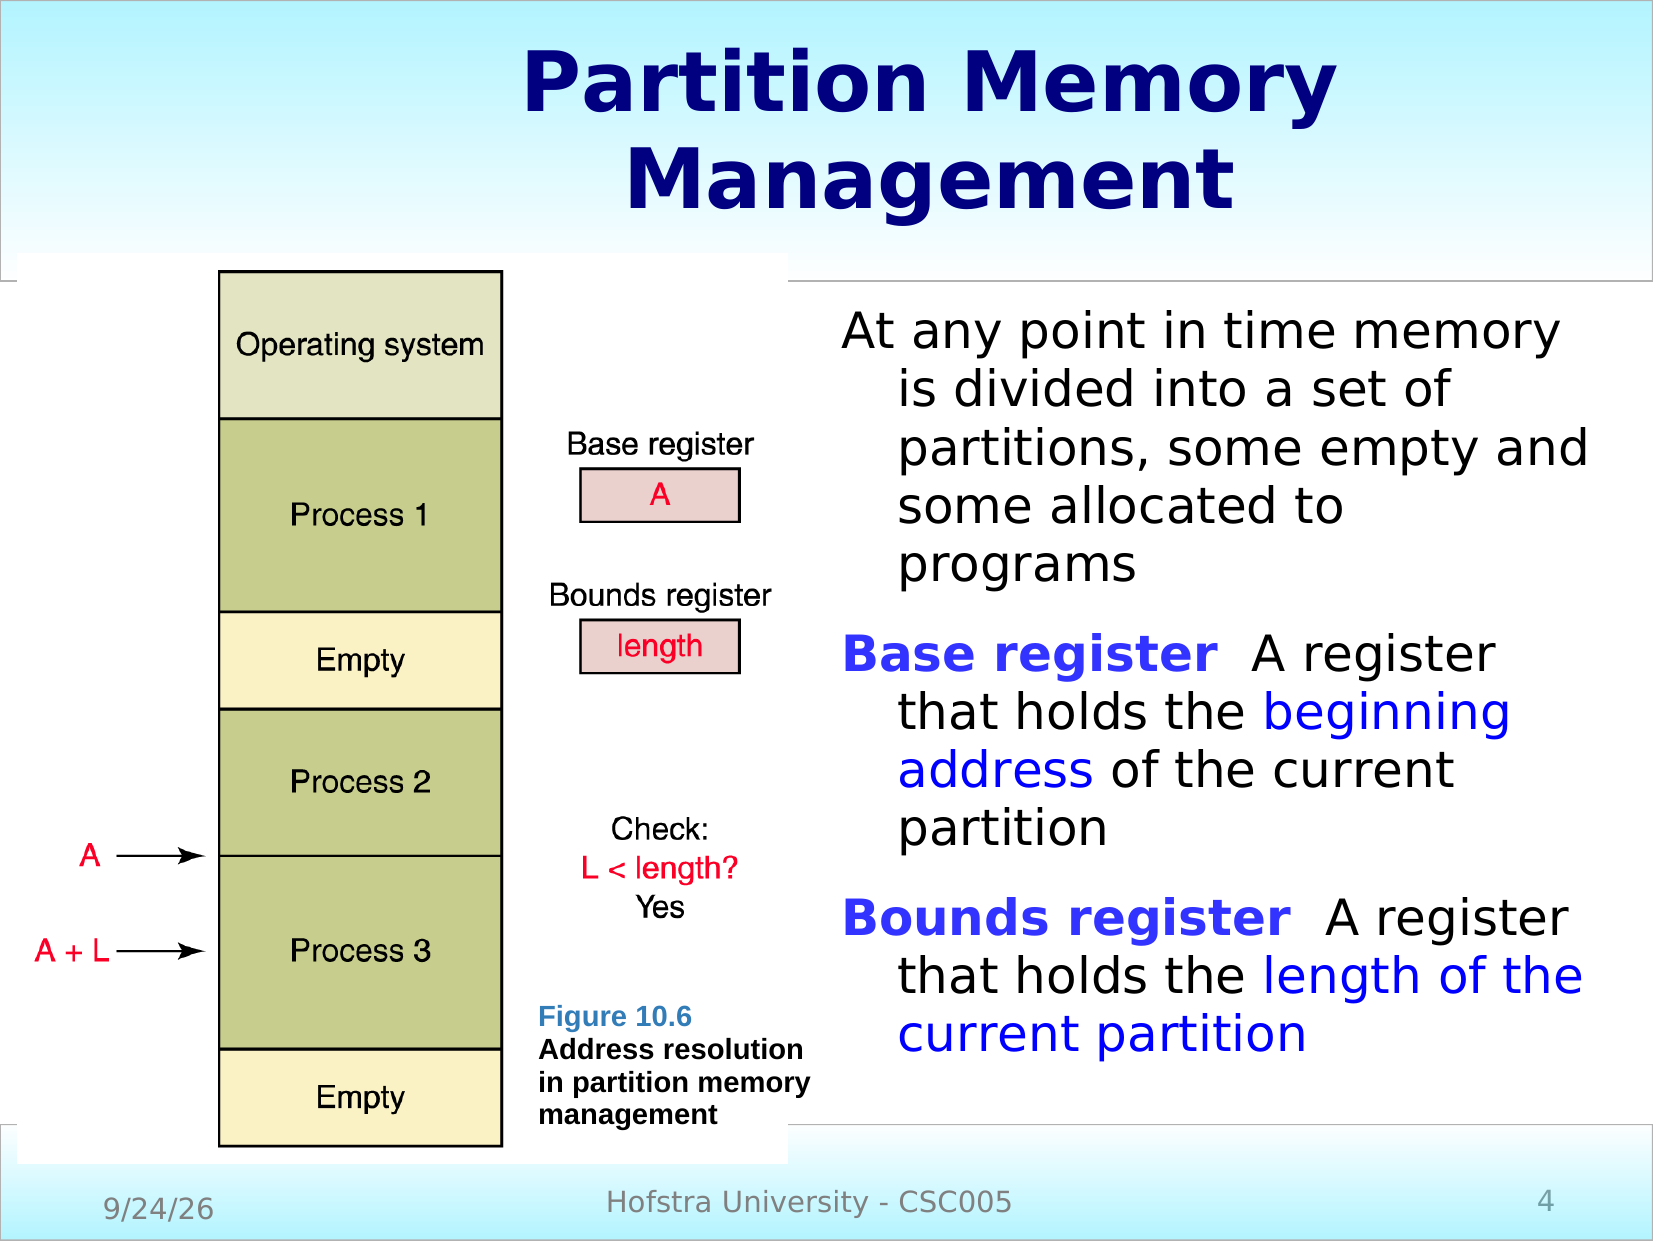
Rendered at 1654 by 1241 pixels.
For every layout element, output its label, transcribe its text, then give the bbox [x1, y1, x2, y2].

text_box Figure 10.6 Address resolution in partition memory management [523, 992, 965, 1139]
picture [17, 253, 788, 1164]
list At any point in time memory is divided into a set of partitions, some empty and some allocated to programs Base register A register that holds the beginning address of the current partition Bounds register A register that holds the length of the current partition [826, 294, 1612, 1241]
title Partition Memory Management [247, 12, 1612, 250]
